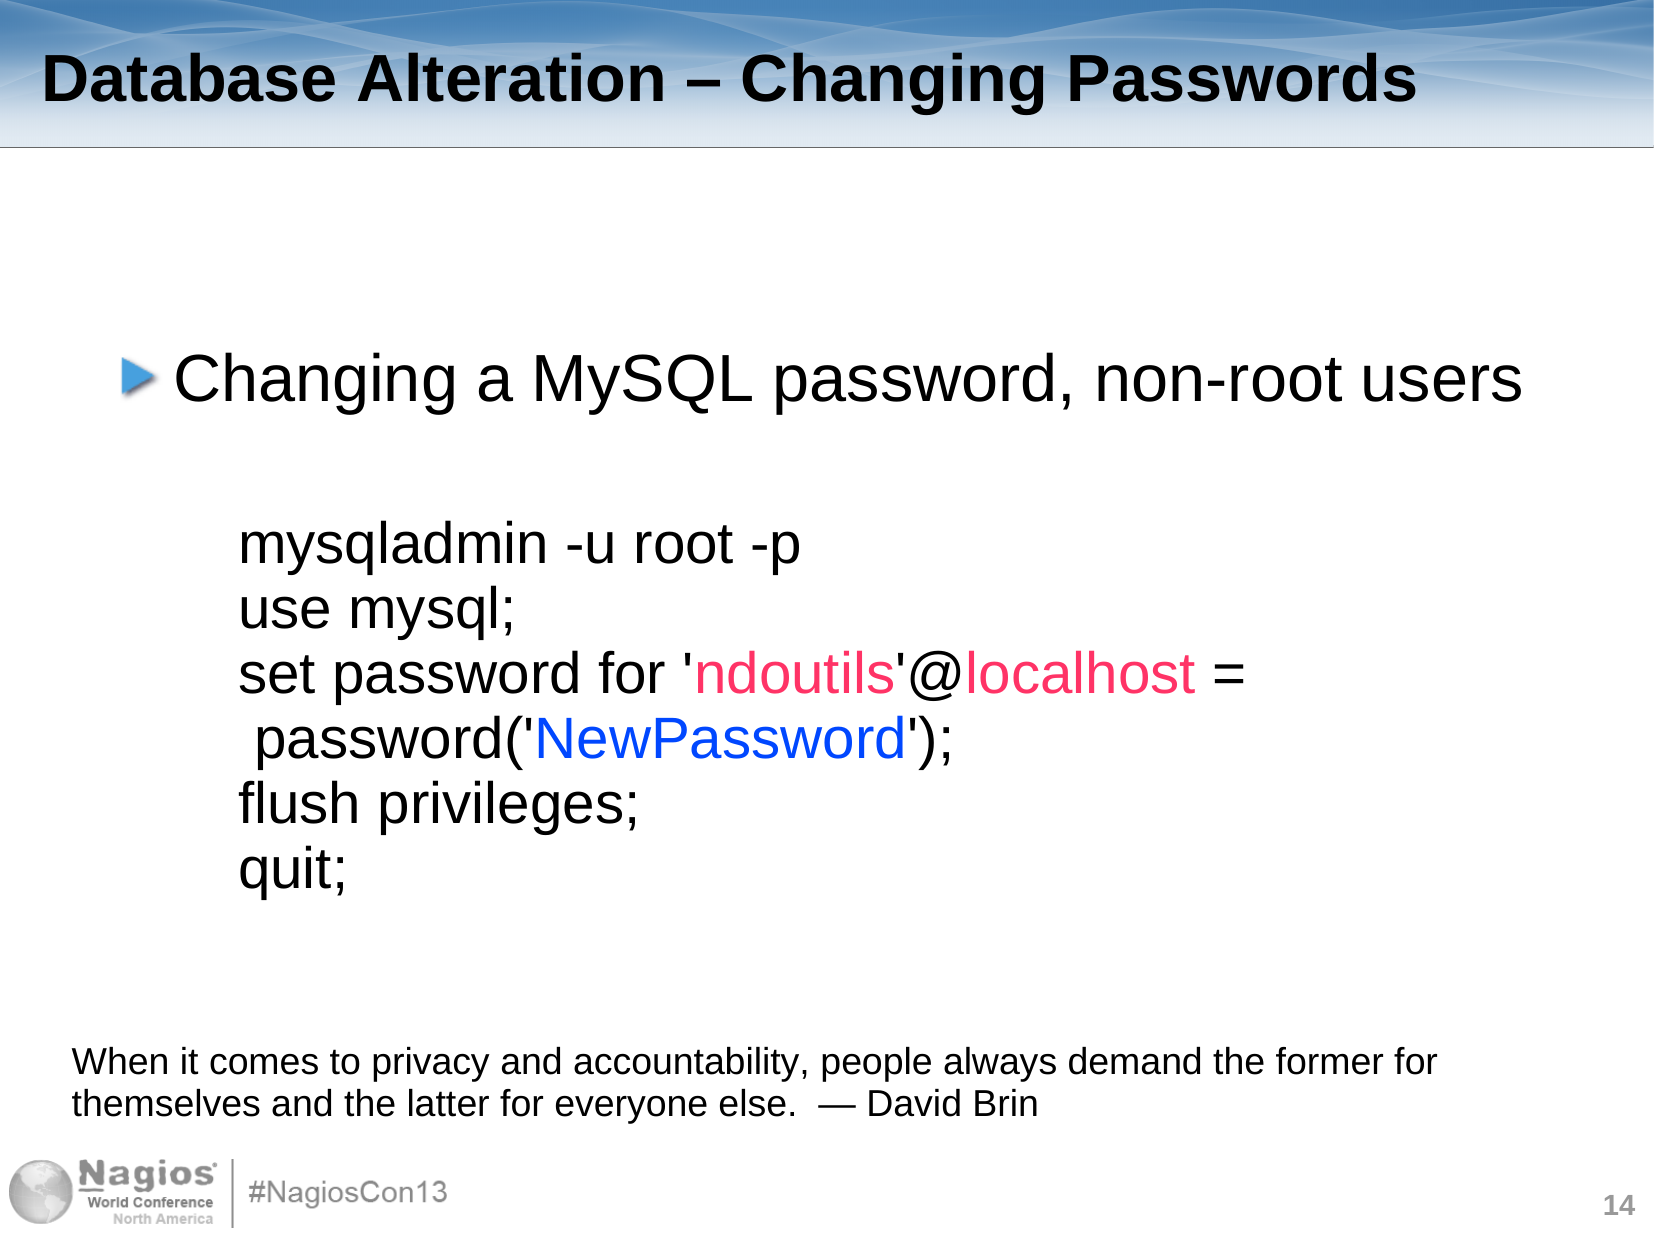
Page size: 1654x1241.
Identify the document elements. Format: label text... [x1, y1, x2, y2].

picture [9, 1159, 453, 1228]
title Database Alteration – Changing Passwords [41, 29, 1482, 127]
text_box When it comes to privacy and accountability, people always demand the former for themselves and the latter for everyone else. — David Brin [56, 1032, 1597, 1132]
list Changing a MySQL password, non-root users mysqladmin -u root -p use mysql; set password for 'ndoutils'@localhost = password('NewPassword'); flush privileges; quit; [102, 341, 1552, 899]
picture [0, 0, 1654, 147]
